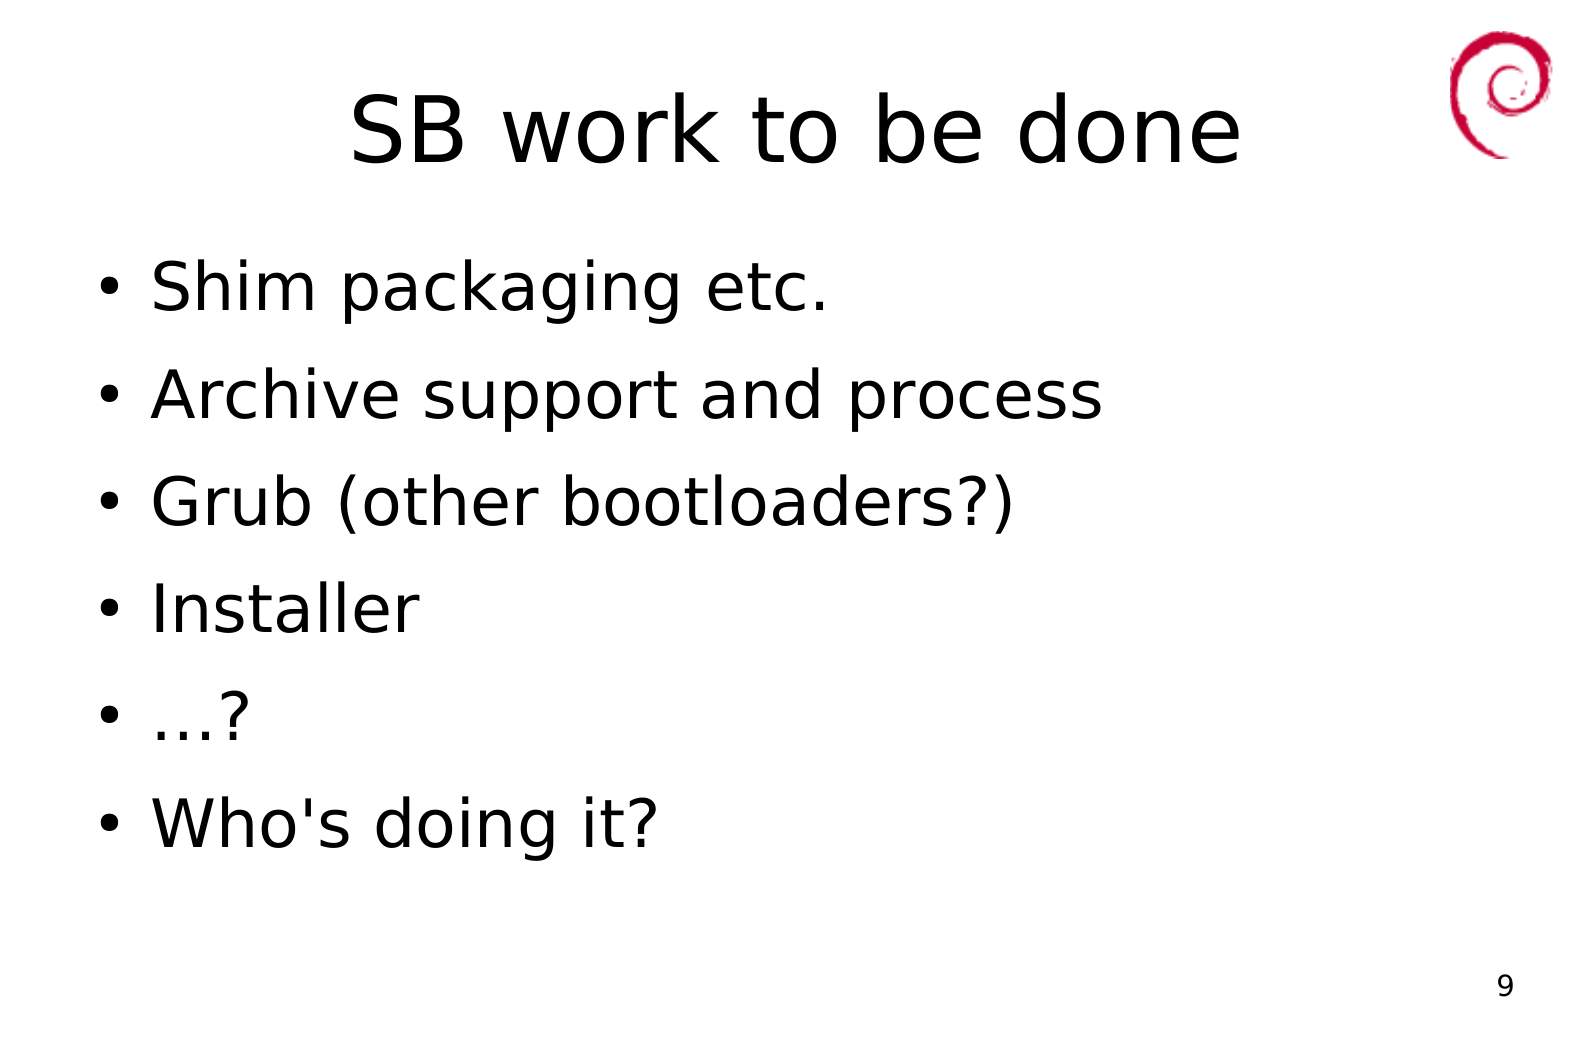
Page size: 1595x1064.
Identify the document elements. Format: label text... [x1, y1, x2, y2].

list Shim packaging etc. Archive support and process Grub (other bootloaders?) Installer …? Who's doing it? [79, 248, 1515, 951]
picture [1450, 31, 1555, 159]
title SB work to be done [79, 42, 1515, 220]
